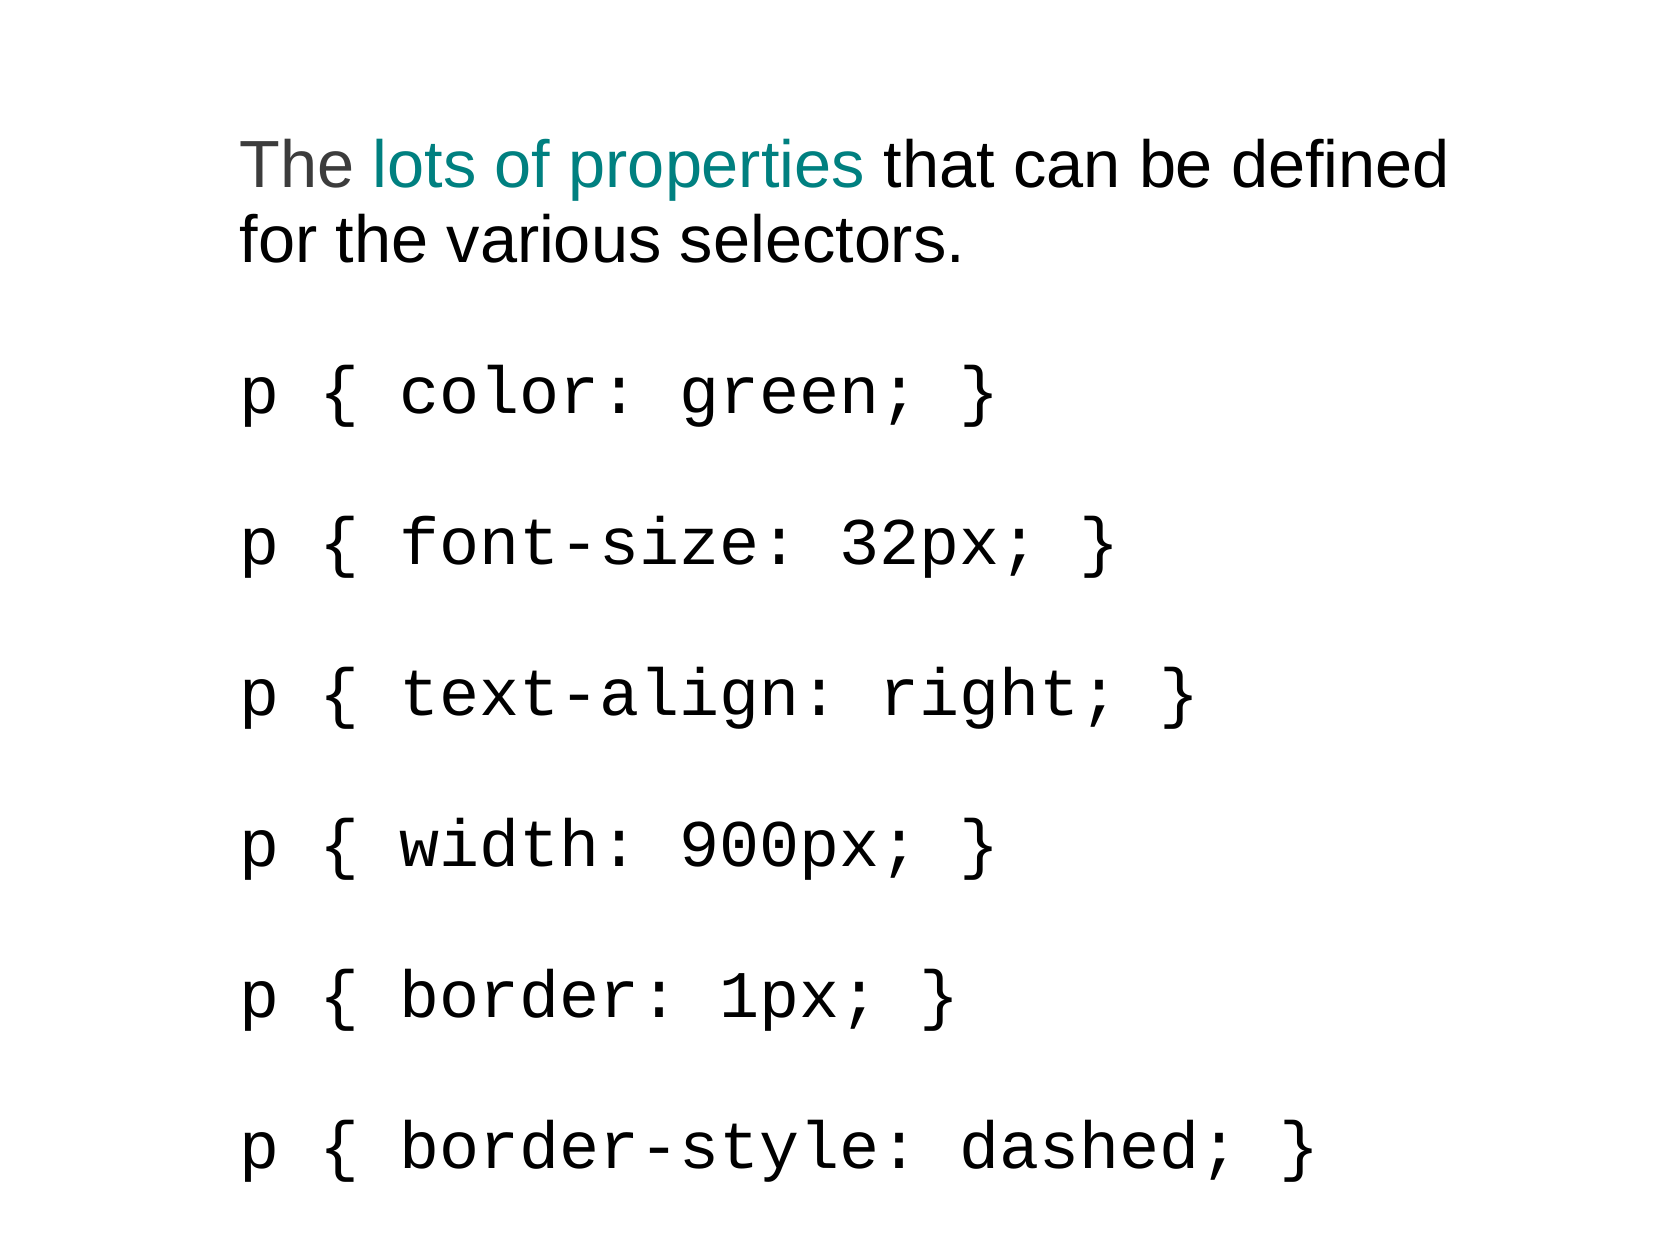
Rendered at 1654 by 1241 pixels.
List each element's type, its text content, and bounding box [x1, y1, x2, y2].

text_box p { color: green; } p { font-size: 32px; } p { text-align: right; } p { width: 900px; } p { border: 1px; } p { border-style: dashed; } [225, 350, 1471, 1241]
text_box The lots of properties that can be defined for the various selectors. [225, 120, 1471, 285]
